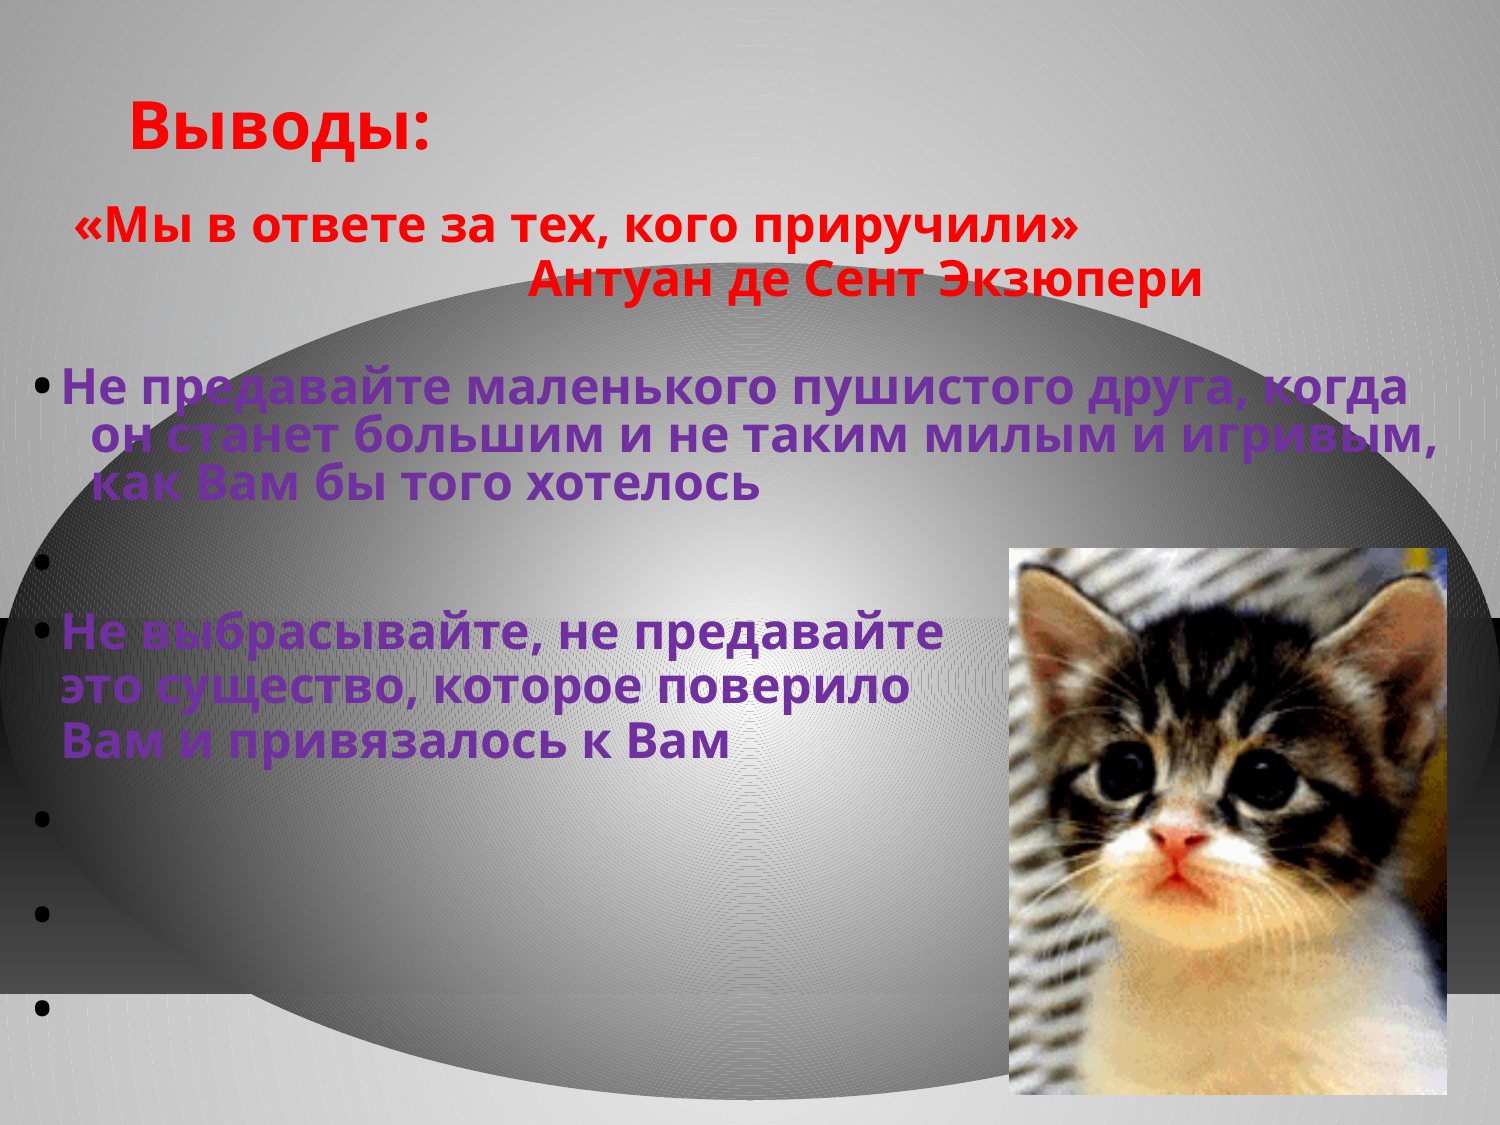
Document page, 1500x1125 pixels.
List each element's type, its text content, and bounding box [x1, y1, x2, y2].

list «Мы в ответе за тех, кого приручили» Антуан де Сент Экзюпери Не предавайте маленького пушистого друга, когда он станет большим и не таким милым и игривым, как Вам бы того хотелось Не выбрасывайте, не предавайте это существо, которое поверило Вам и привязалось к Вам [0, 196, 1471, 836]
picture [1009, 548, 1447, 1095]
title Выводы: [112, 30, 830, 171]
